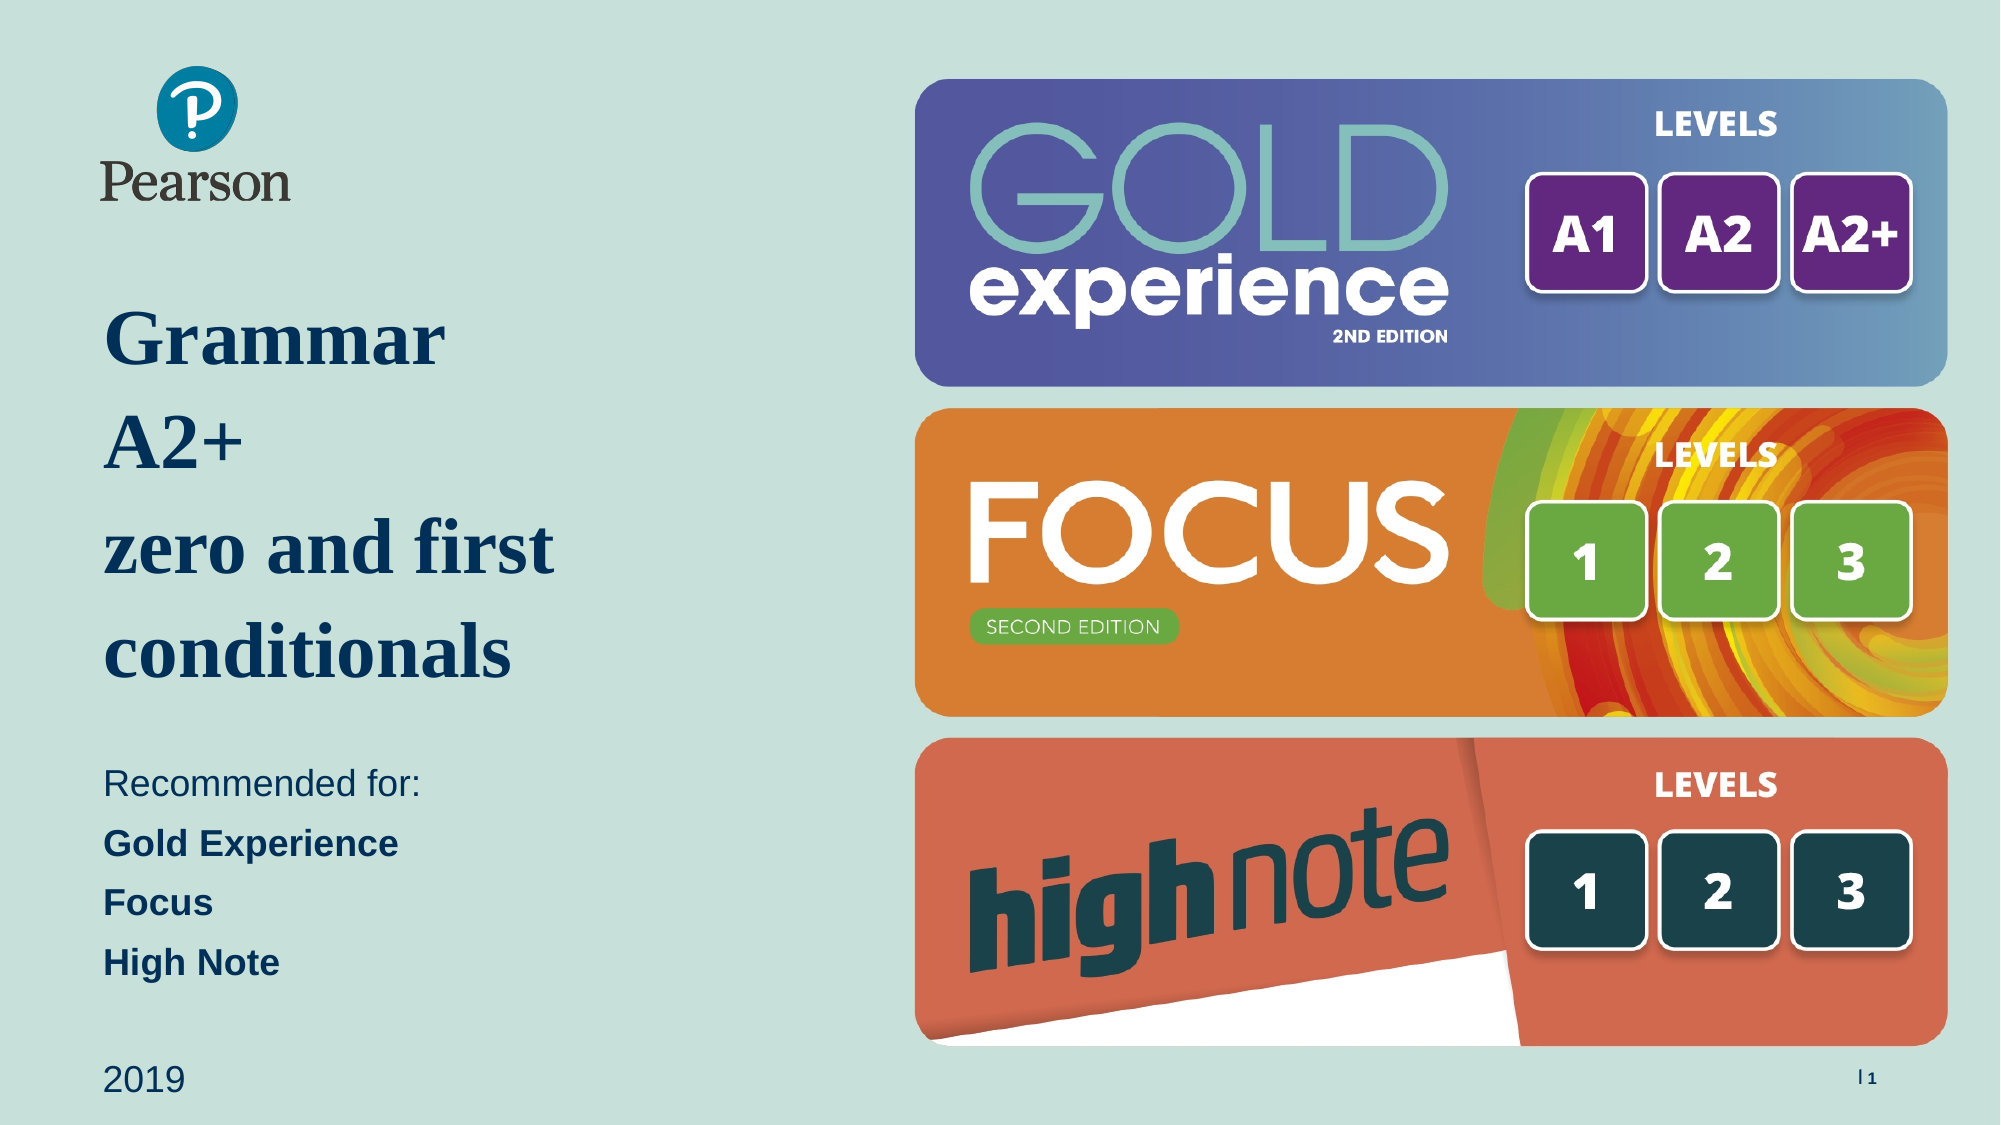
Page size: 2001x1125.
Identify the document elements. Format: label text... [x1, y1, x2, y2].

subtitle Recommended for: Gold Experience Focus High Note [103, 743, 857, 930]
picture [0, 0, 2001, 1125]
title Grammar A2+ zero and first conditionals [103, 275, 921, 615]
list 2019 [102, 1045, 970, 1093]
slide_number <numer> [1867, 1068, 1896, 1087]
